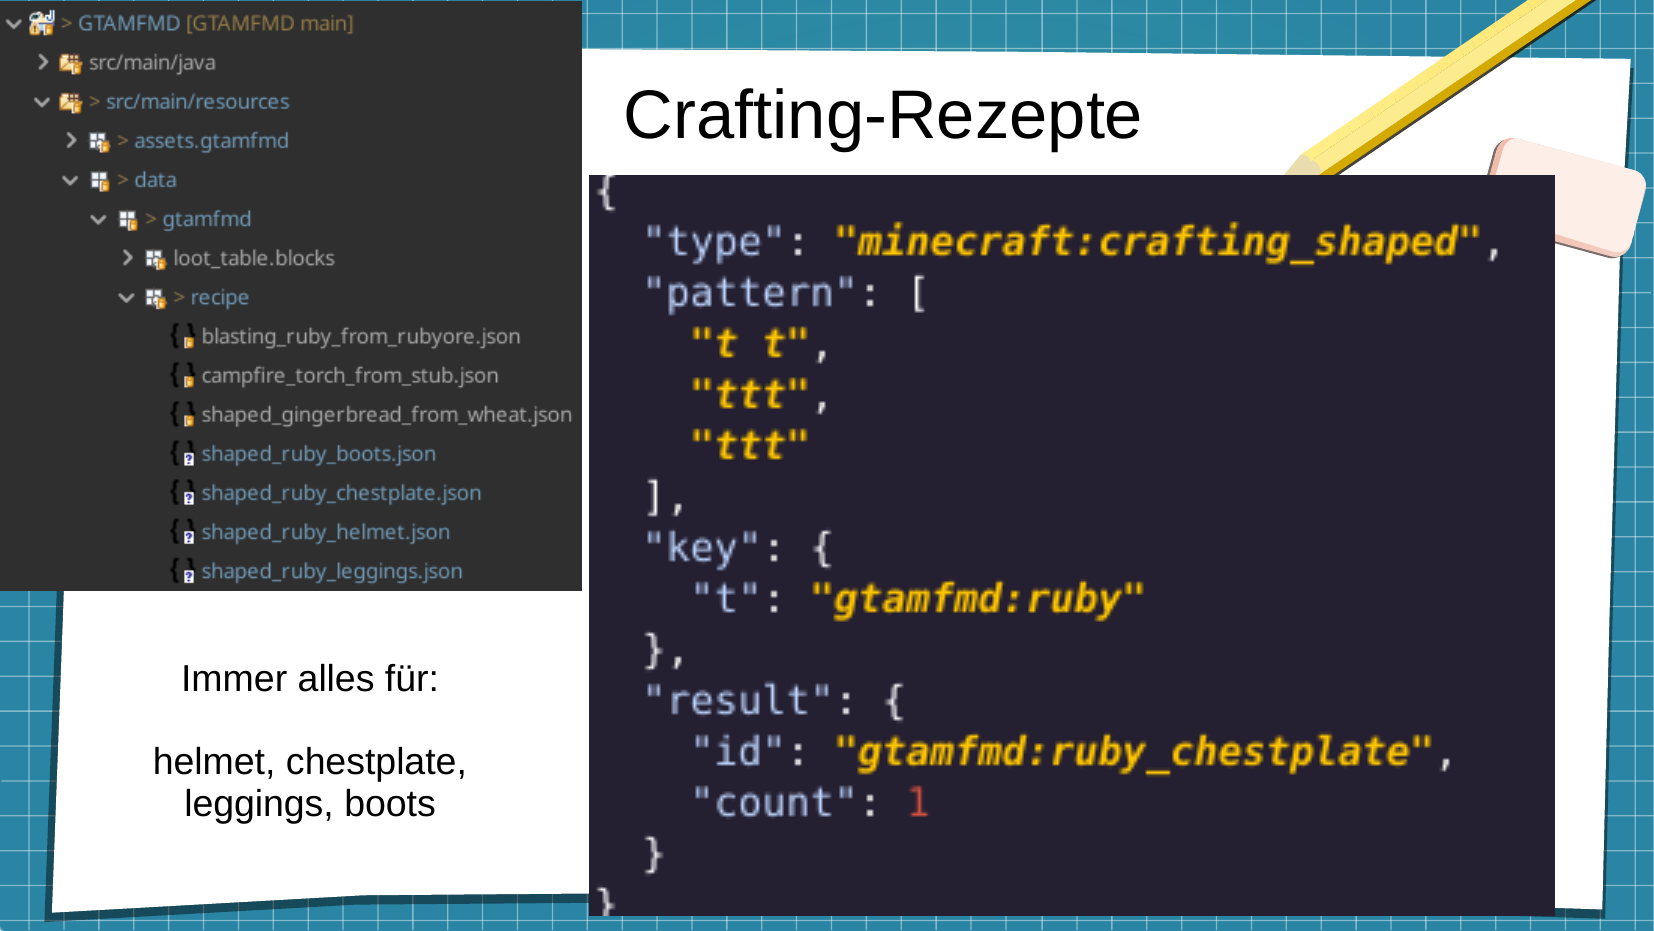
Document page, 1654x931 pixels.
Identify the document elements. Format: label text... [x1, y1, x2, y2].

text_box Immer alles für: helmet, chestplate, leggings, boots [88, 649, 532, 833]
title Crafting-Rezepte [582, 37, 1571, 193]
picture [589, 175, 1555, 916]
picture [0, 1, 582, 591]
